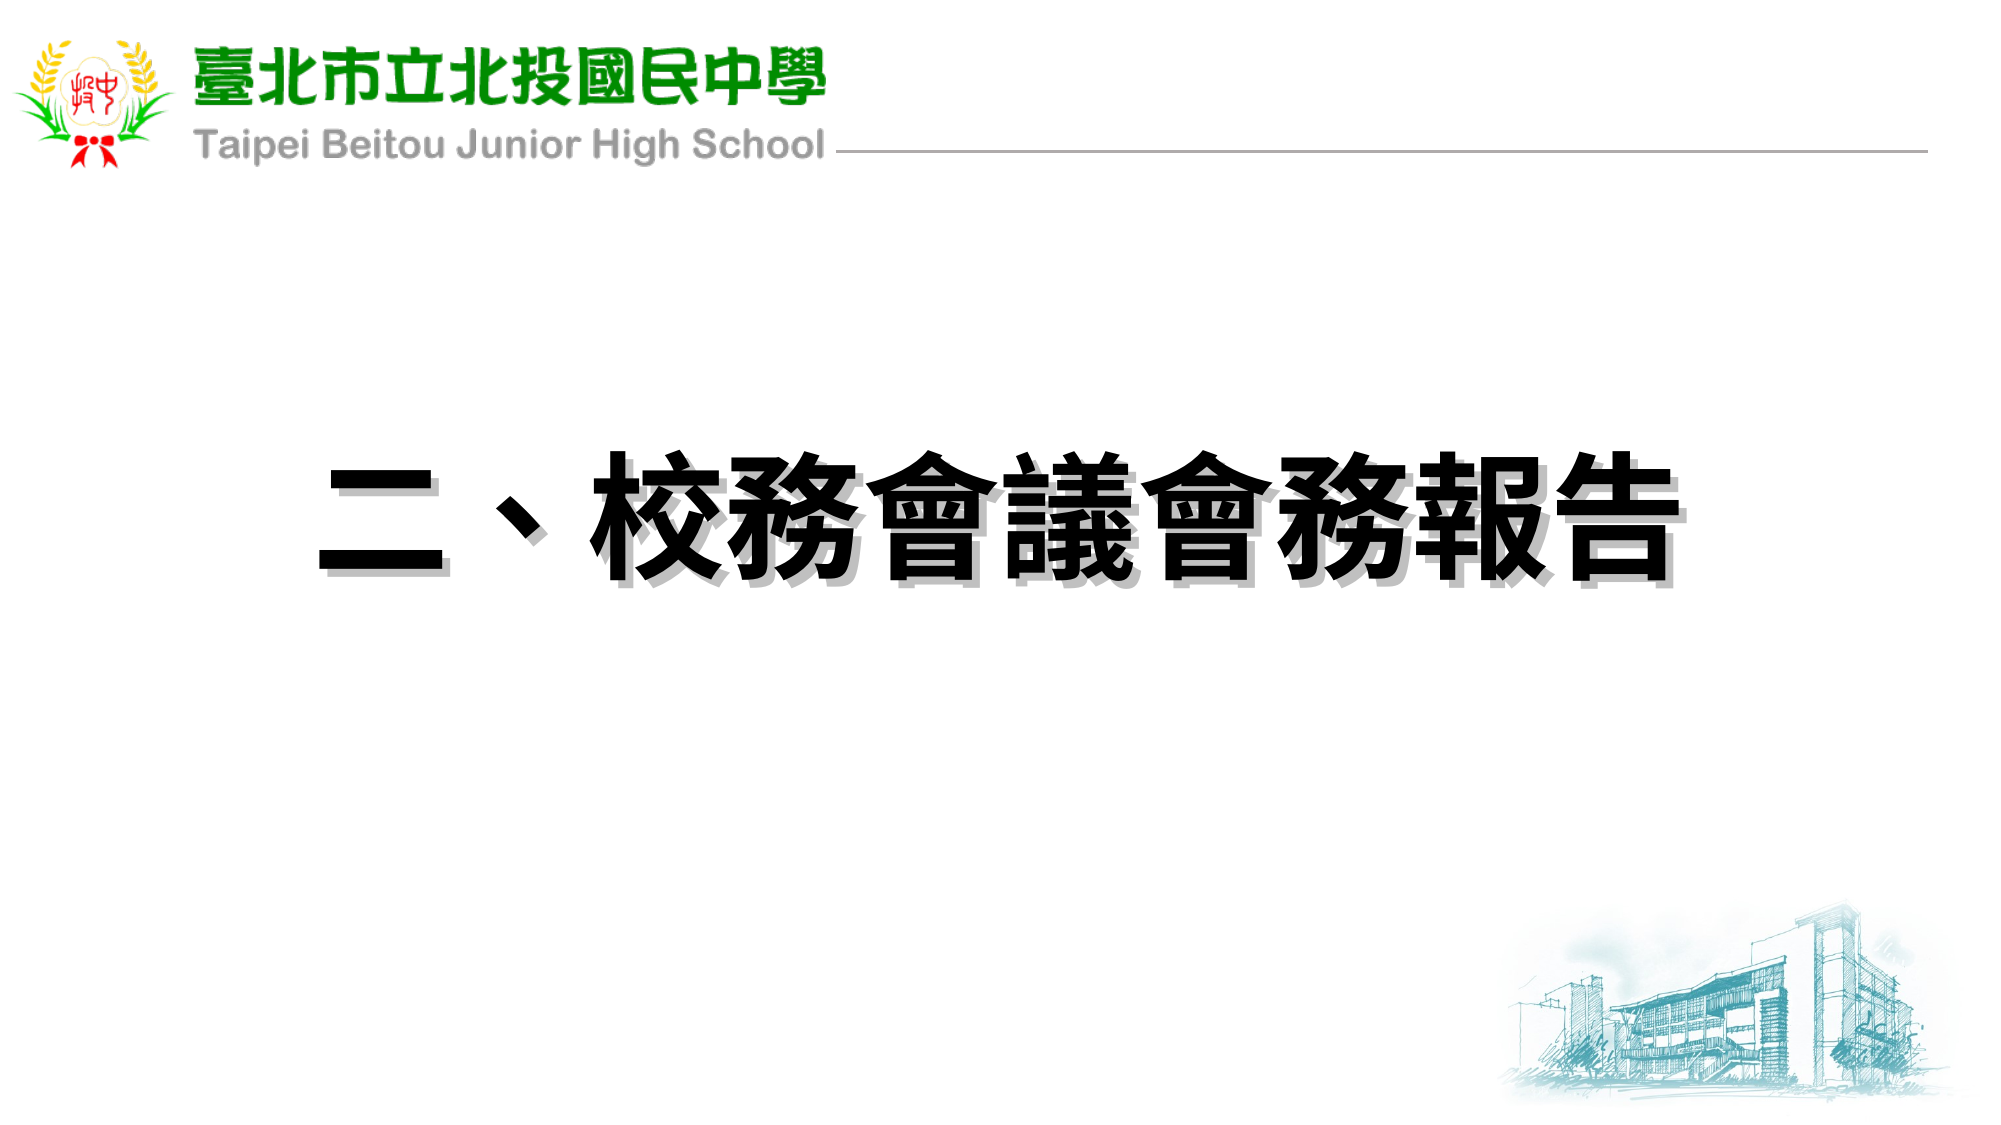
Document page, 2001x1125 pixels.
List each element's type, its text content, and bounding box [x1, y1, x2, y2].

list 二、校務會議會務報告 [137, 423, 1863, 893]
